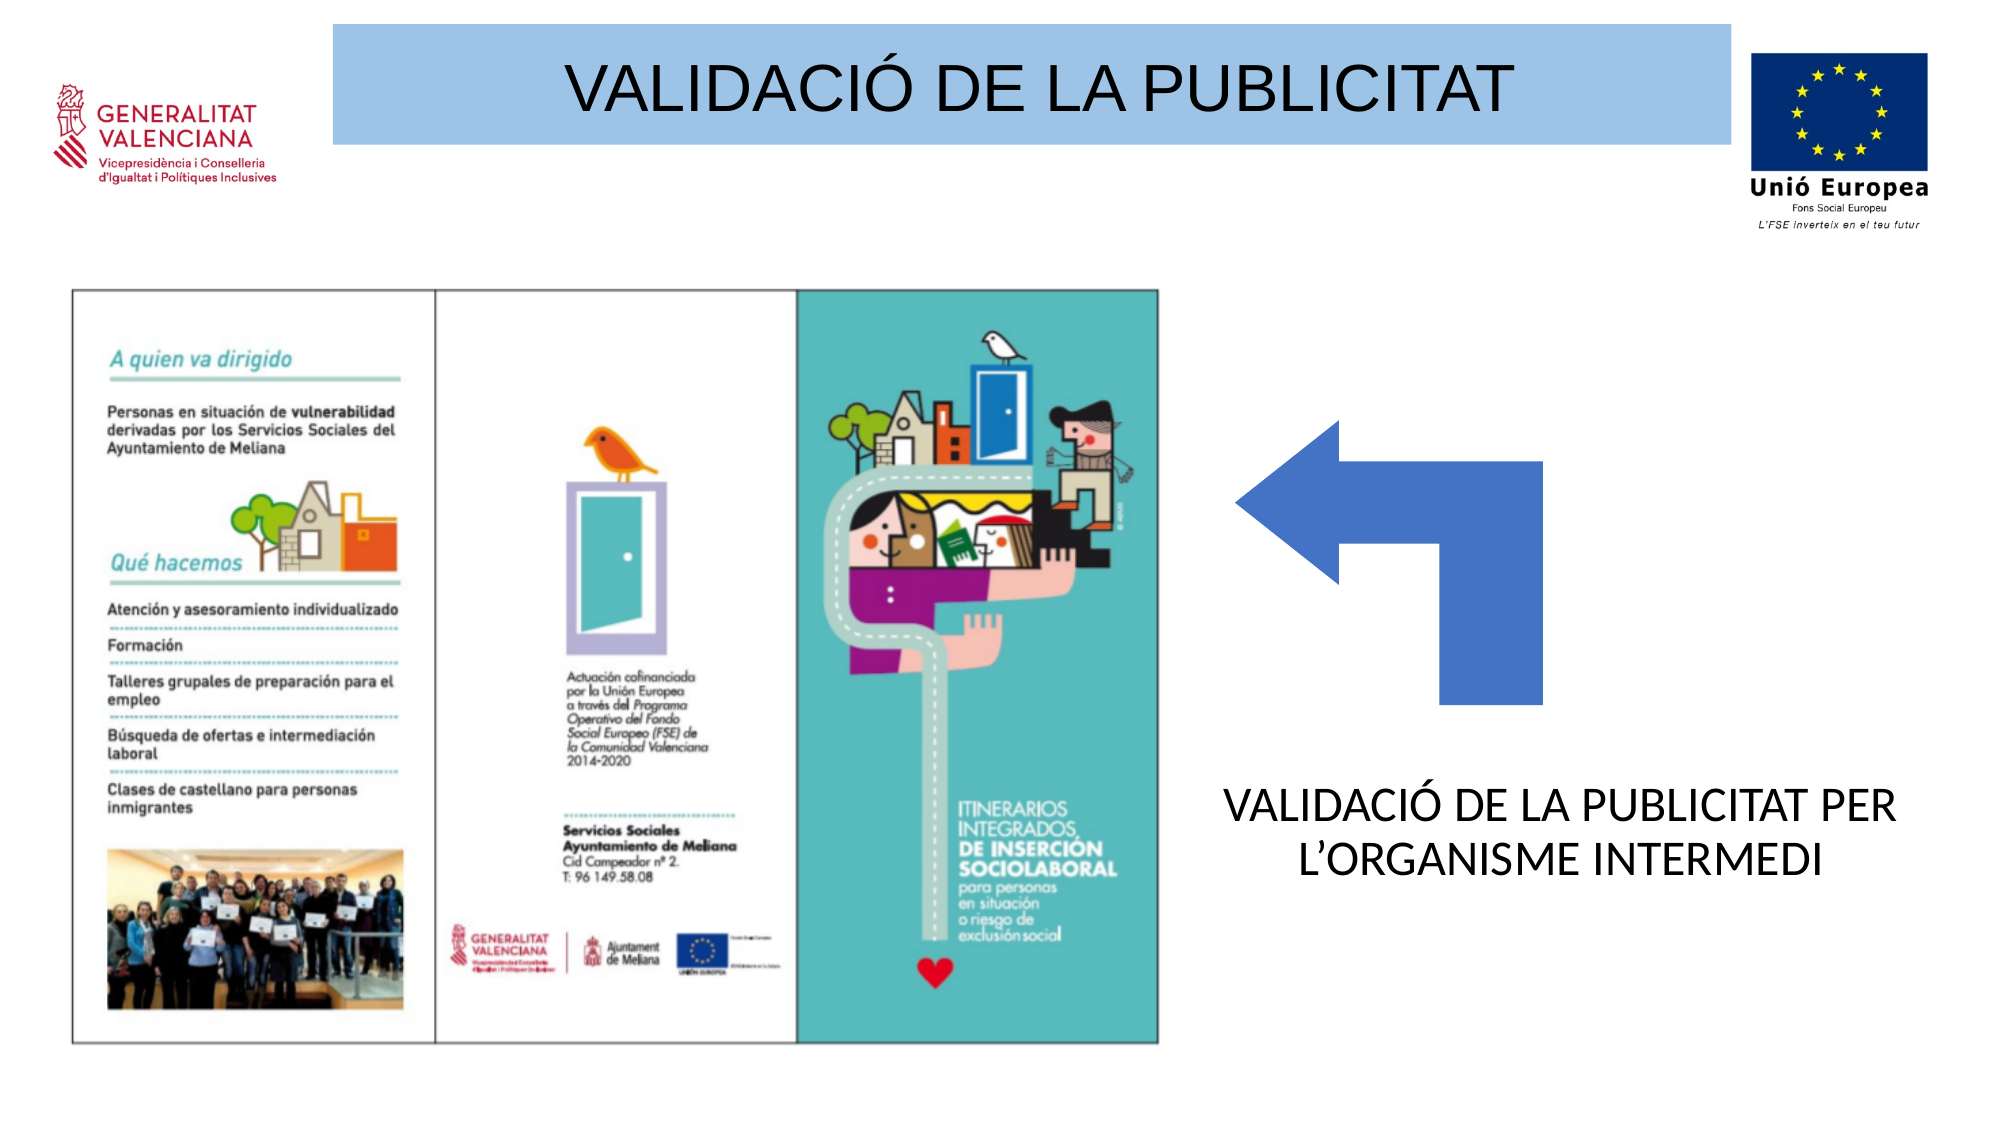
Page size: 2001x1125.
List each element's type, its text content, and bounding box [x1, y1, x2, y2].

text_box VALIDACIÓ DE LA PUBLICITAT [332, 24, 1732, 145]
text_box [1236, 421, 1543, 705]
picture [1732, 42, 1943, 238]
picture [11, 42, 318, 223]
text_box VALIDACIÓ DE LA PUBLICITAT PER L’ORGANISME INTERMEDI [1200, 710, 1922, 1090]
picture [30, 247, 1188, 1101]
